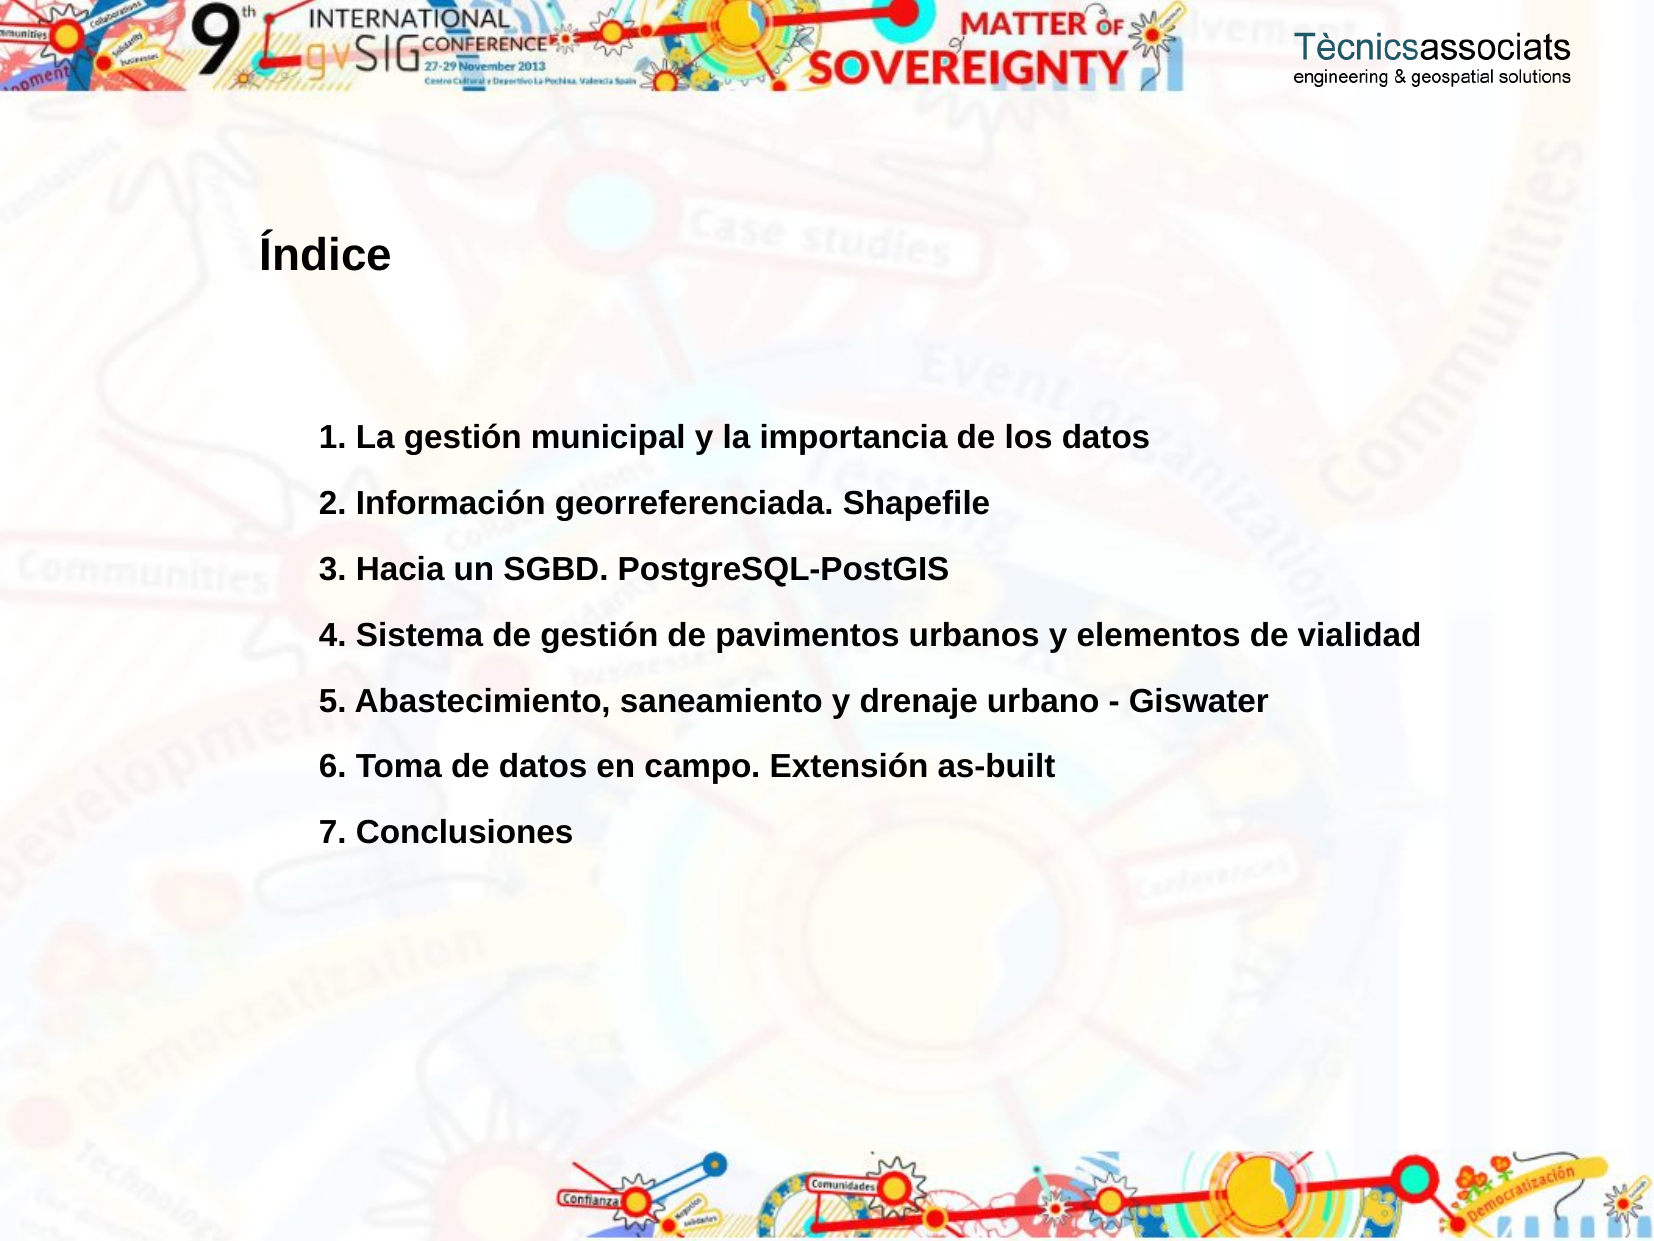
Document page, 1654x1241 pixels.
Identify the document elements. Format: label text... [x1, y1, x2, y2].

subtitle Índice [259, 228, 939, 281]
text_box 1. La gestión municipal y la importancia de los datos 2. Información georreferenciada. Shapefile 3. Hacia un SGBD. PostgreSQL-PostGIS 4. Sistema de gestión de pavimentos urbanos y elementos de vialidad 5. Abastecimiento, saneamiento y drenaje urbano - Giswater 6. Toma de datos en campo. Extensión as-built 7. Conclusiones [318, 383, 1477, 981]
picture [0, 0, 1654, 1241]
